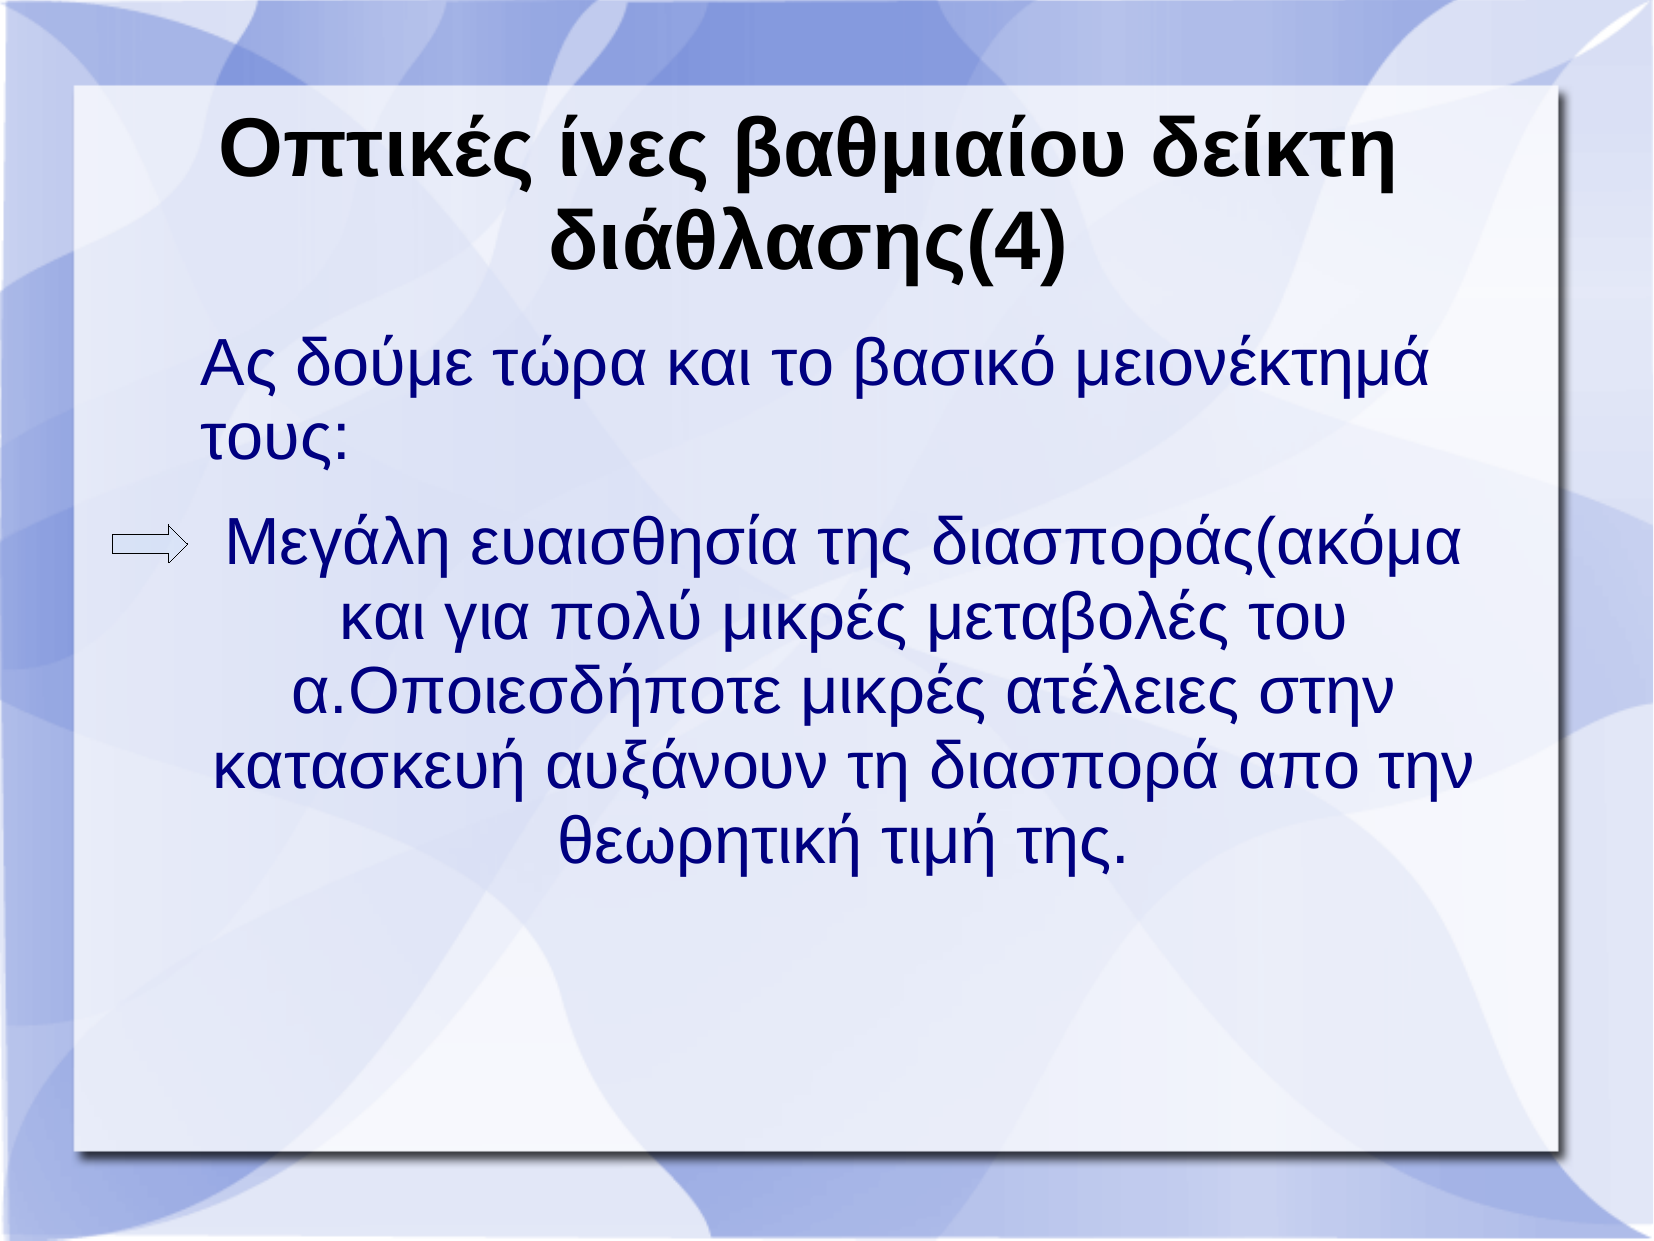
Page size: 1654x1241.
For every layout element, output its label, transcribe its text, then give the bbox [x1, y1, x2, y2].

title Οπτικές ίνες βαθμιαίου δείκτη διάθλασης(4) [82, 90, 1535, 298]
picture [0, 0, 1654, 1241]
text_box [112, 524, 188, 563]
list Ας δούμε τώρα και το βασικό μειονέκτημά τους: Μεγάλη ευαισθησία της διασποράς(ακόμα και για πολύ μικρές μεταβολές του α.Οποιεσδήποτε μικρές ατέλειες στην κατασκευή αυξάνουν τη διασπορά απο την θεωρητική τιμή της. [129, 324, 1488, 983]
